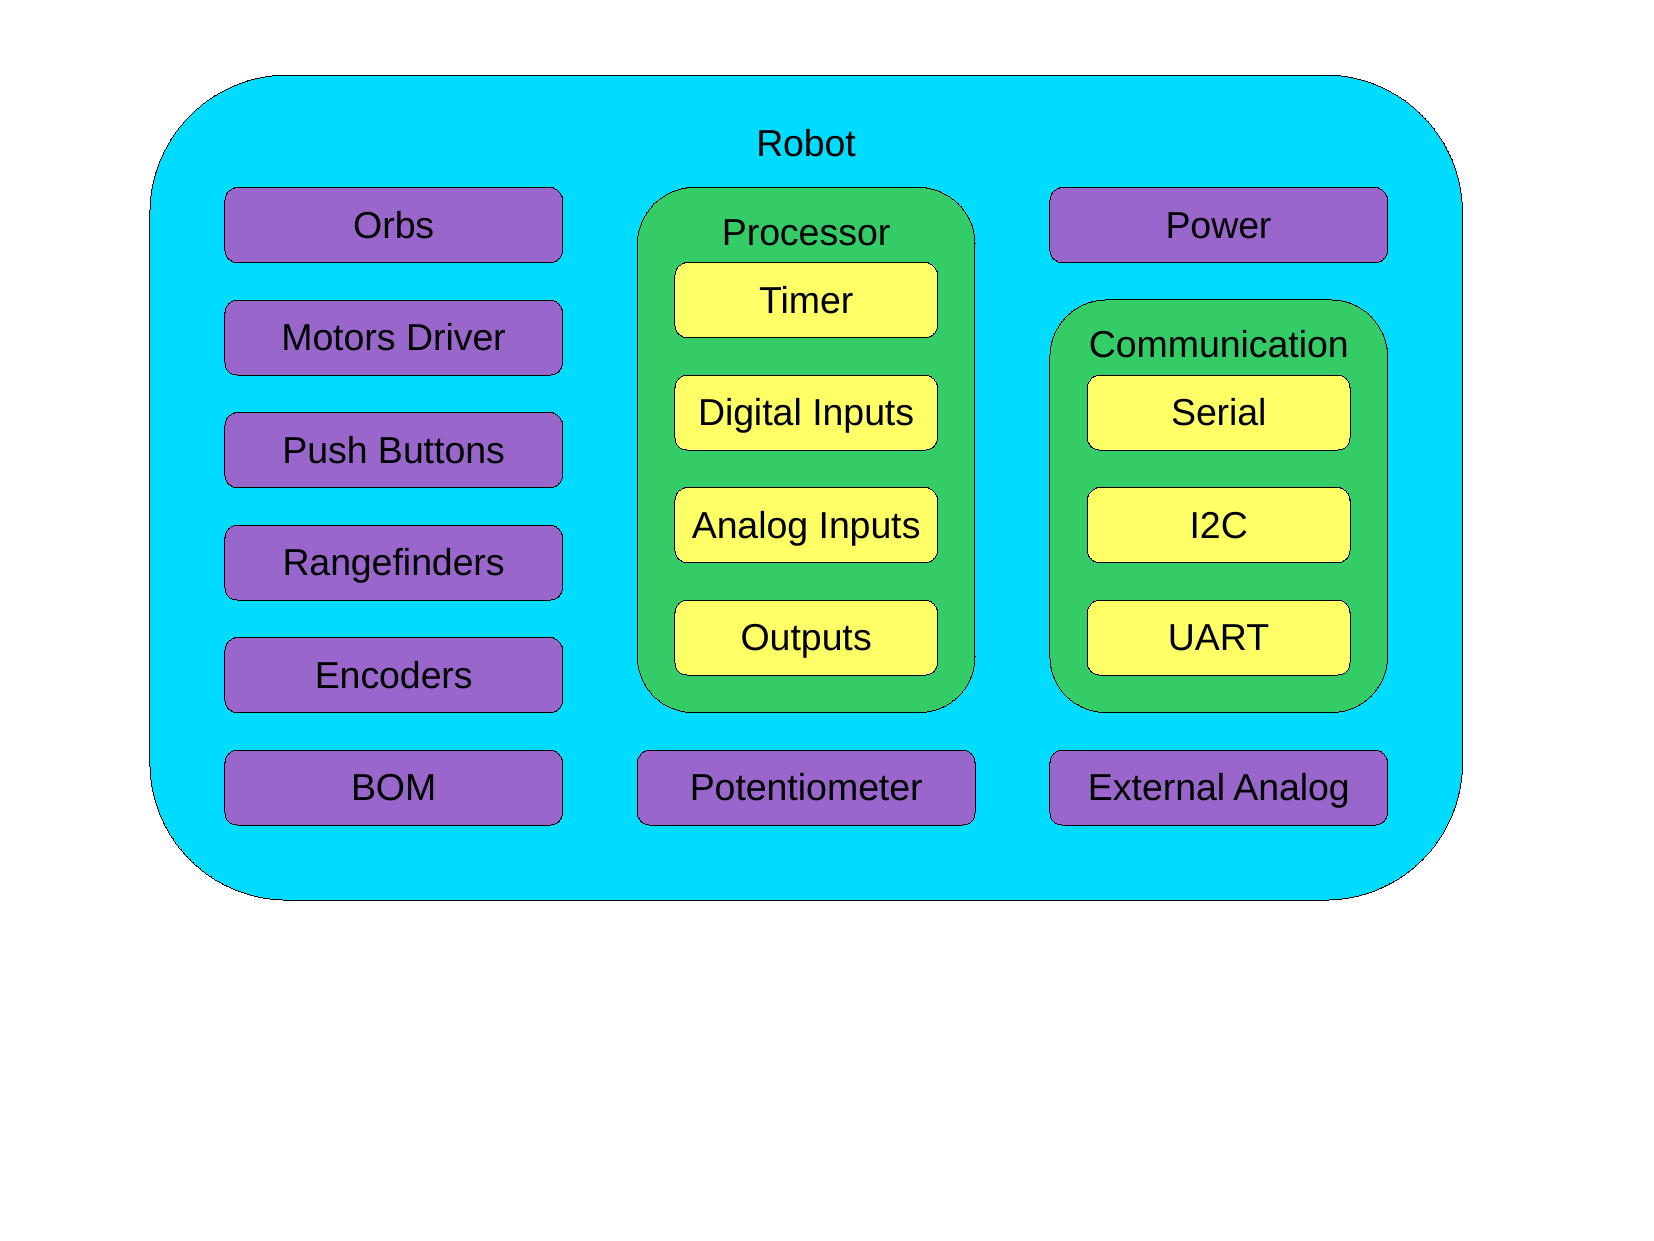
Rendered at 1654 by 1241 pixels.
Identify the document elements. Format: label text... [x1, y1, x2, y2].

text_box UART [1087, 600, 1351, 676]
text_box Robot [149, 75, 1463, 901]
text_box Timer [674, 262, 938, 338]
text_box Encoders [224, 637, 563, 713]
text_box Analog Inputs [674, 487, 938, 563]
text_box Processor [637, 187, 976, 713]
text_box I2C [1087, 487, 1351, 563]
text_box Push Buttons [224, 412, 563, 488]
text_box Serial [1087, 375, 1351, 451]
text_box Orbs [224, 187, 563, 263]
text_box Power [1049, 187, 1388, 263]
text_box Potentiometer [637, 750, 976, 826]
text_box External Analog [1049, 750, 1388, 826]
text_box Outputs [674, 600, 938, 676]
text_box Digital Inputs [674, 375, 938, 451]
text_box BOM [224, 750, 563, 826]
text_box Motors Driver [224, 300, 563, 376]
text_box Rangefinders [224, 525, 563, 601]
text_box Communication [1049, 299, 1388, 713]
